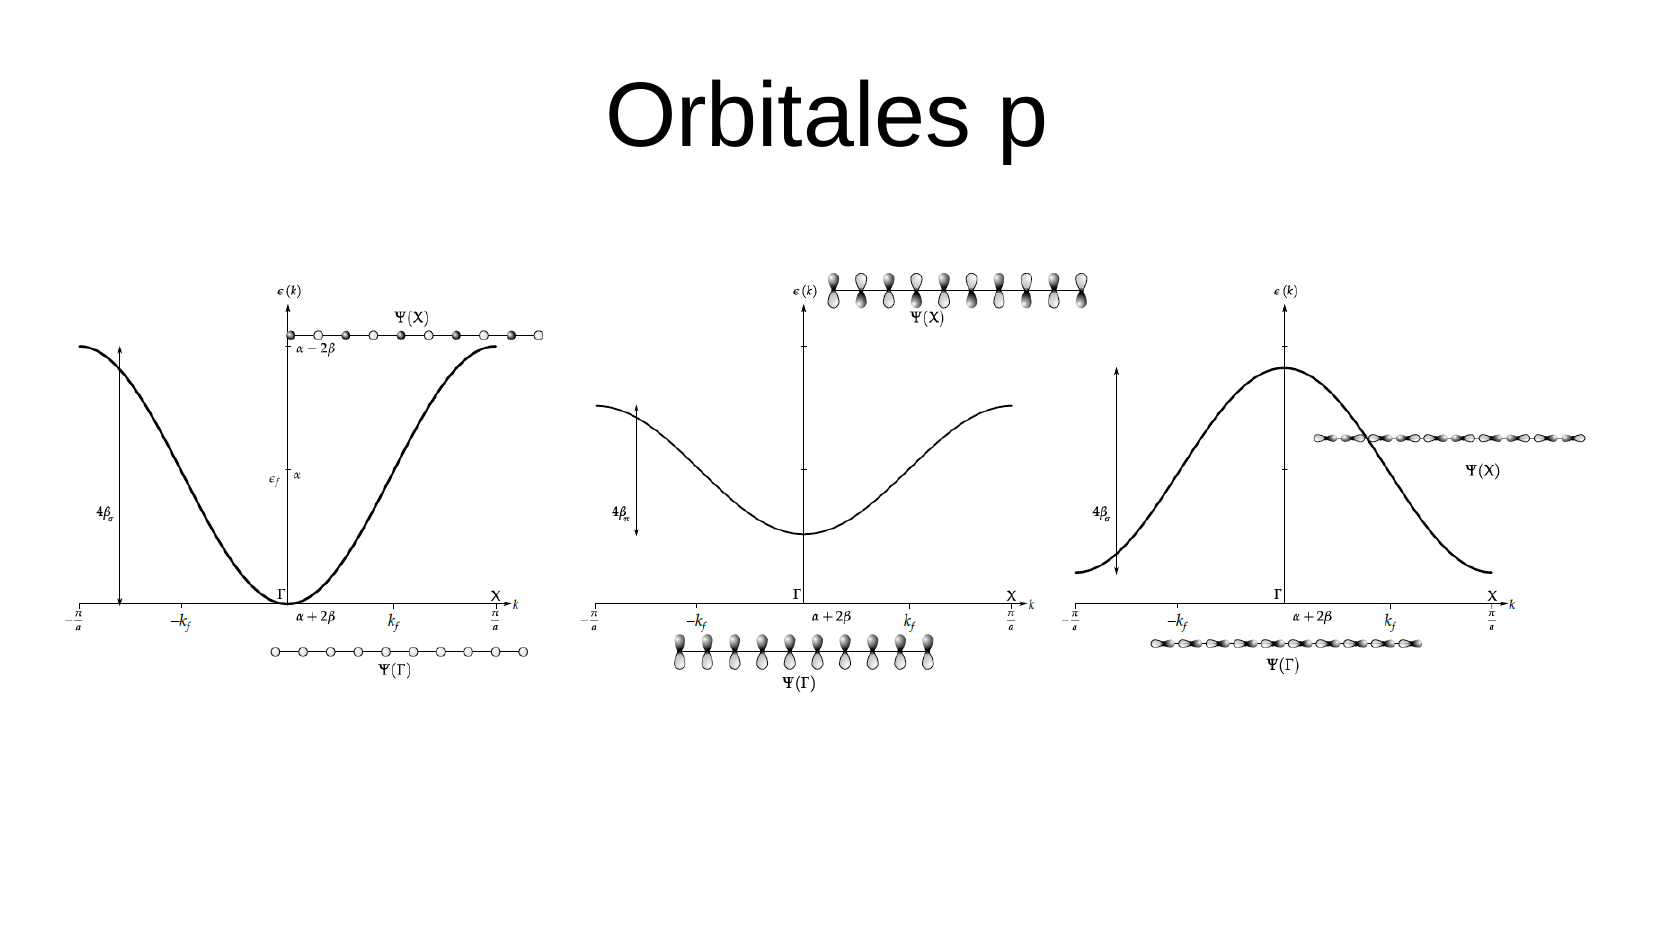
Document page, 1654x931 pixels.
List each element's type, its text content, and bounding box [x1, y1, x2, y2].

title Orbitales p [82, 37, 1571, 193]
picture [64, 212, 1607, 693]
